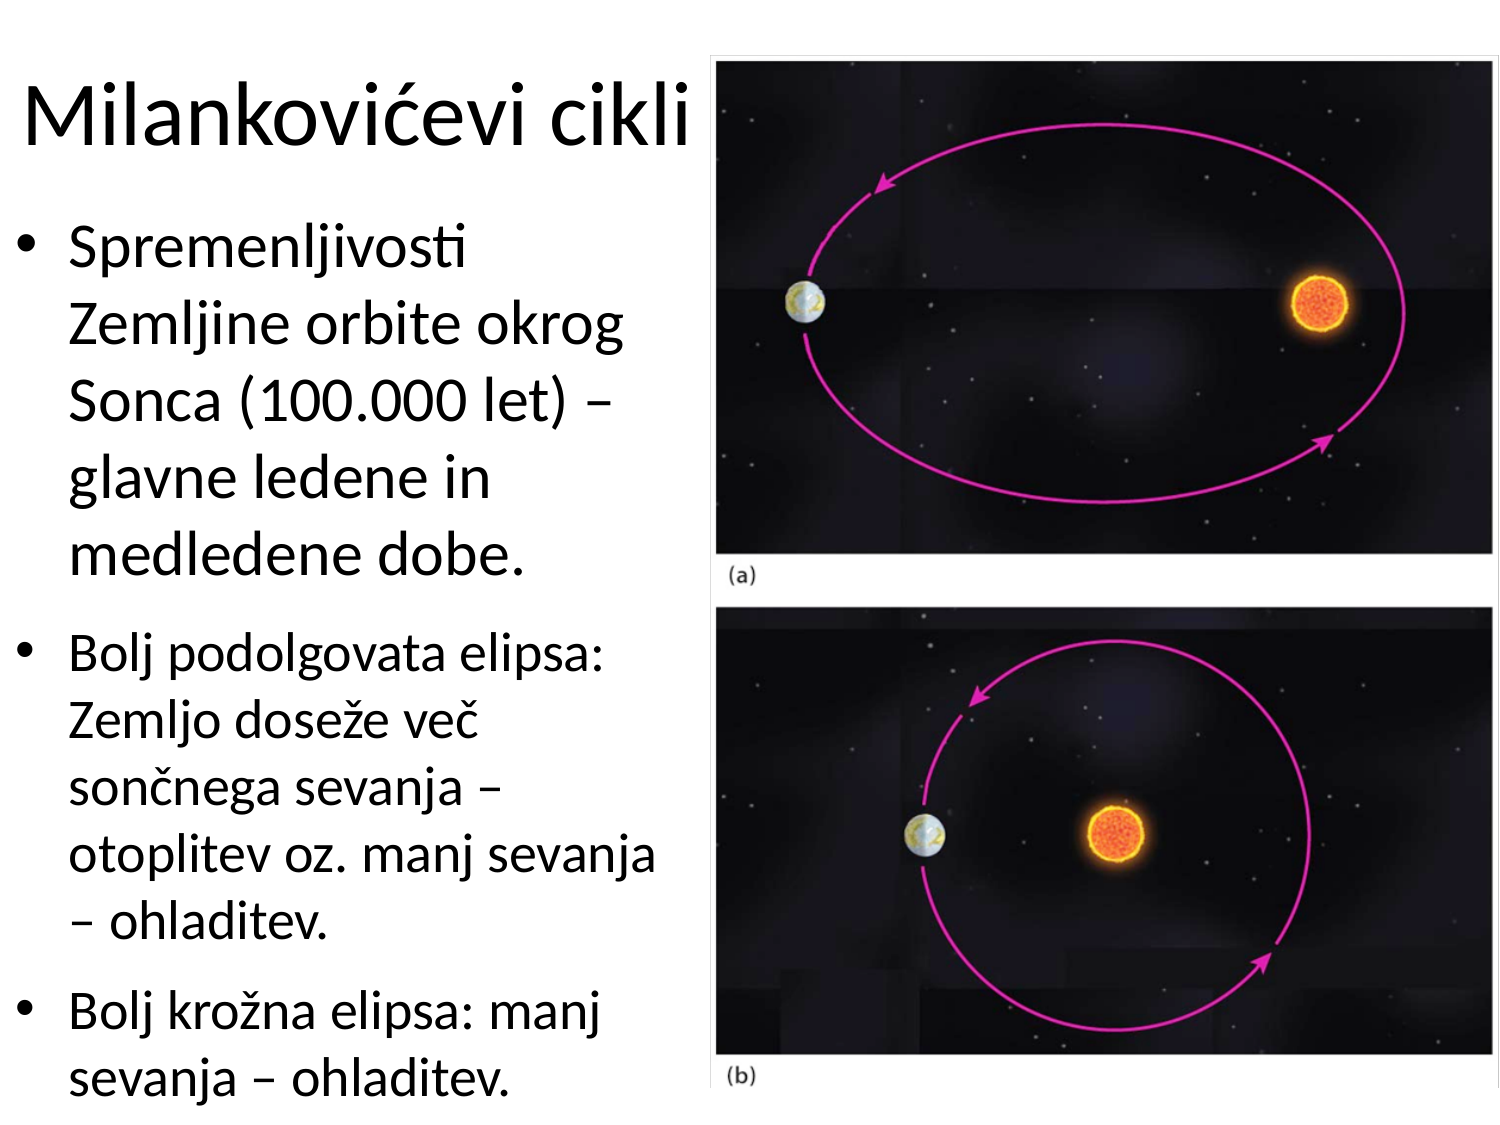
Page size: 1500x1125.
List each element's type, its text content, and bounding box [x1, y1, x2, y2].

picture [709, 54, 1500, 1088]
list Spremenljivosti Zemljine orbite okrog Sonca (100.000 let) – glavne ledene in medledene dobe. Bolj podolgovata elipsa: Zemljo doseže več sončnega sevanja –otoplitev oz. manj sevanja – ohladitev. Bolj krožna elipsa: manj sevanja – ohladitev. [0, 196, 703, 1125]
title Milankovićevi cikli [0, 0, 715, 219]
